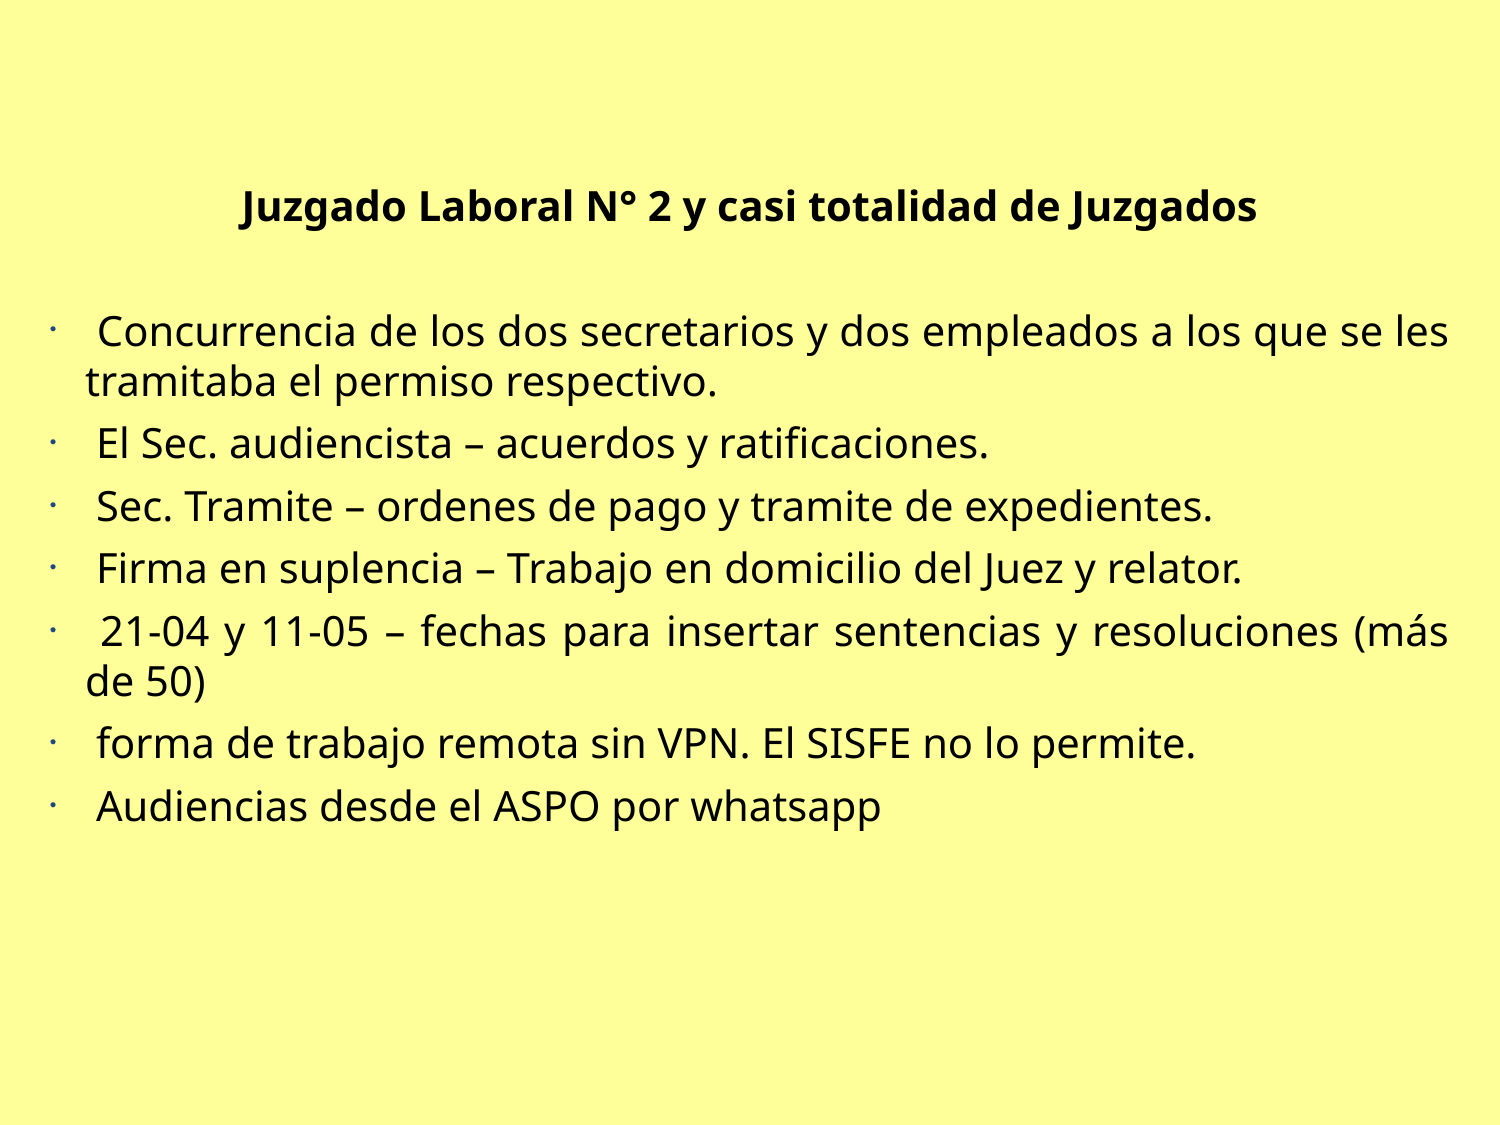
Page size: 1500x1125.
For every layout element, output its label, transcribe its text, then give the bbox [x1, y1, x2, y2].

text_box Juzgado Laboral N° 2 y casi totalidad de Juzgados Concurrencia de los dos secretarios y dos empleados a los que se les tramitaba el permiso respectivo. El Sec. audiencista – acuerdos y ratificaciones. Sec. Tramite – ordenes de pago y tramite de expedientes. Firma en suplencia – Trabajo en domicilio del Juez y relator. 21-04 y 11-05 – fechas para insertar sentencias y resoluciones (más de 50) forma de trabajo remota sin VPN. El SISFE no lo permite. Audiencias desde el ASPO por whatsapp [35, 46, 1465, 838]
